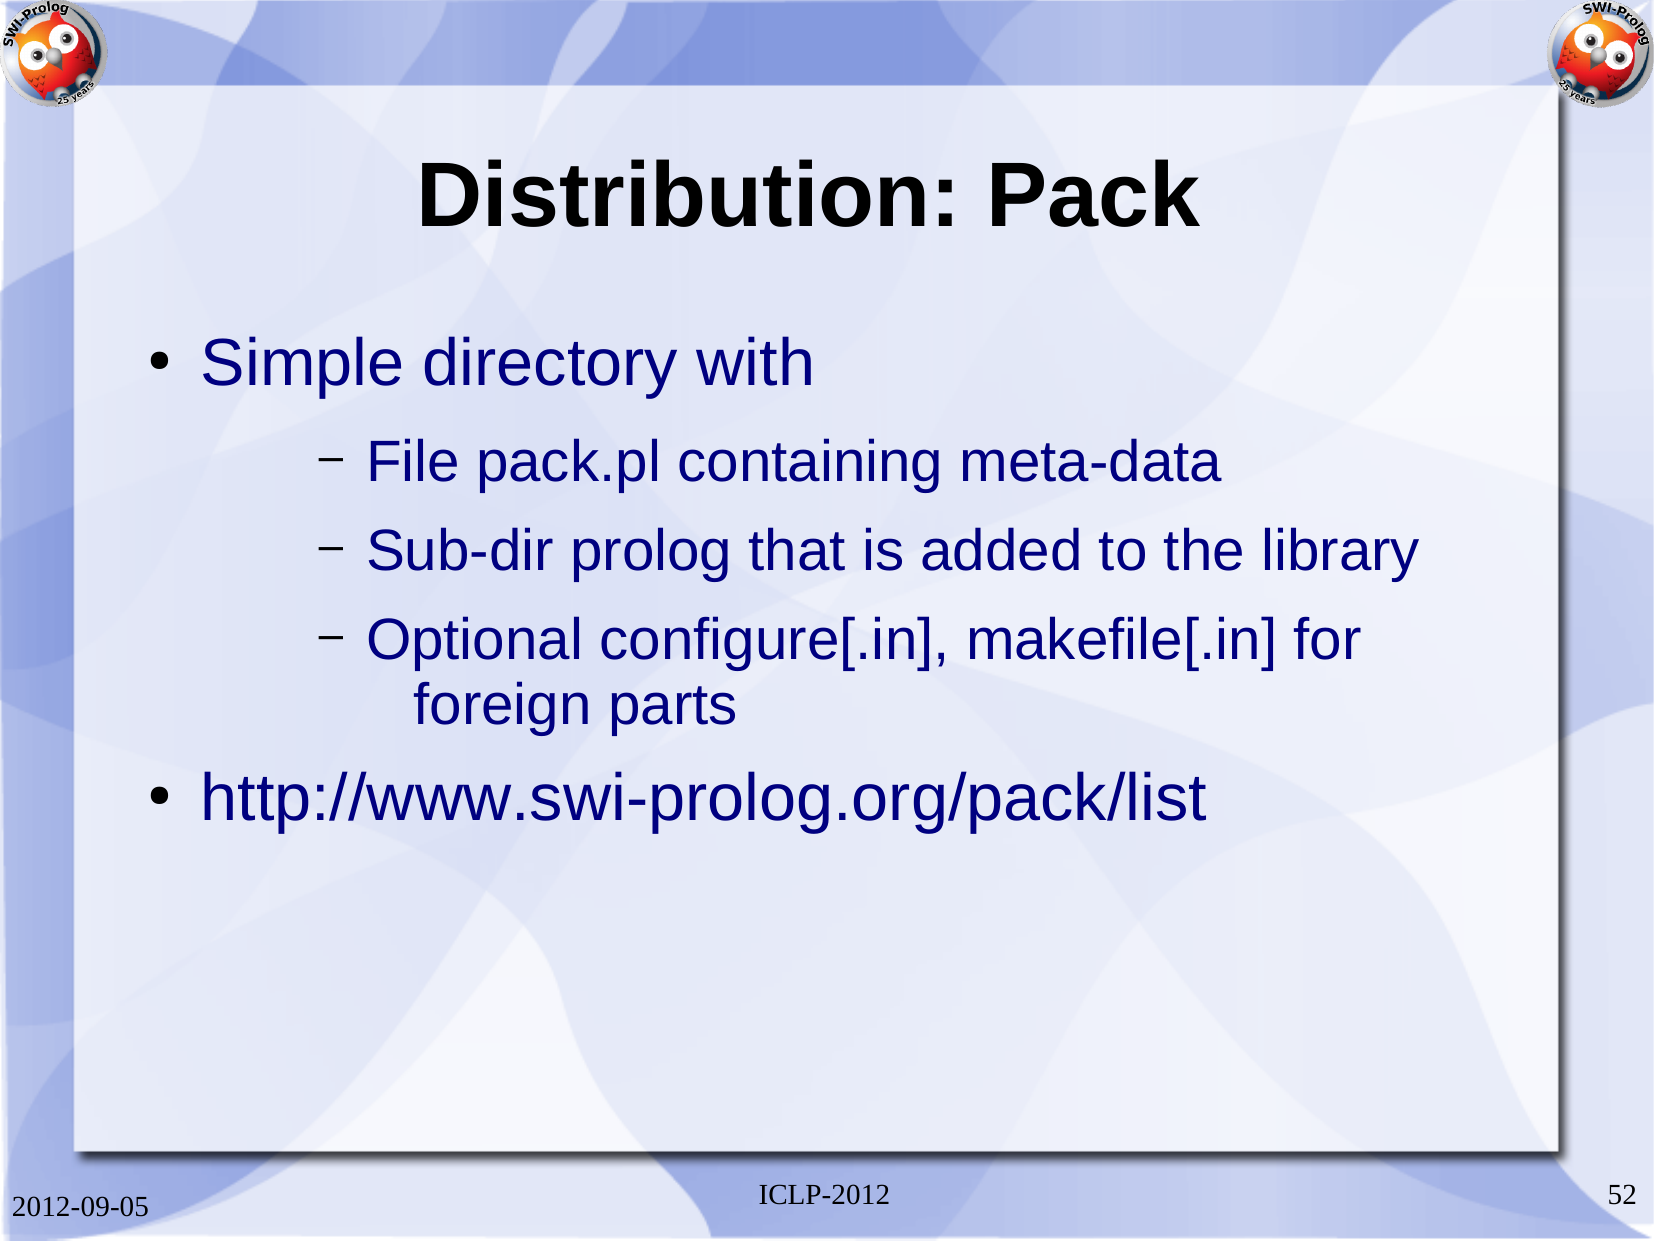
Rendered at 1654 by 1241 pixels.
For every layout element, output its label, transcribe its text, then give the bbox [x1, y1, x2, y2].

list Simple directory with File pack.pl containing meta-data Sub-dir prolog that is added to the library Optional configure[.in], makefile[.in] for foreign parts http://www.swi-prolog.org/pack/list [129, 324, 1489, 1045]
title Distribution: Pack [82, 90, 1536, 298]
picture [0, 0, 1654, 1241]
